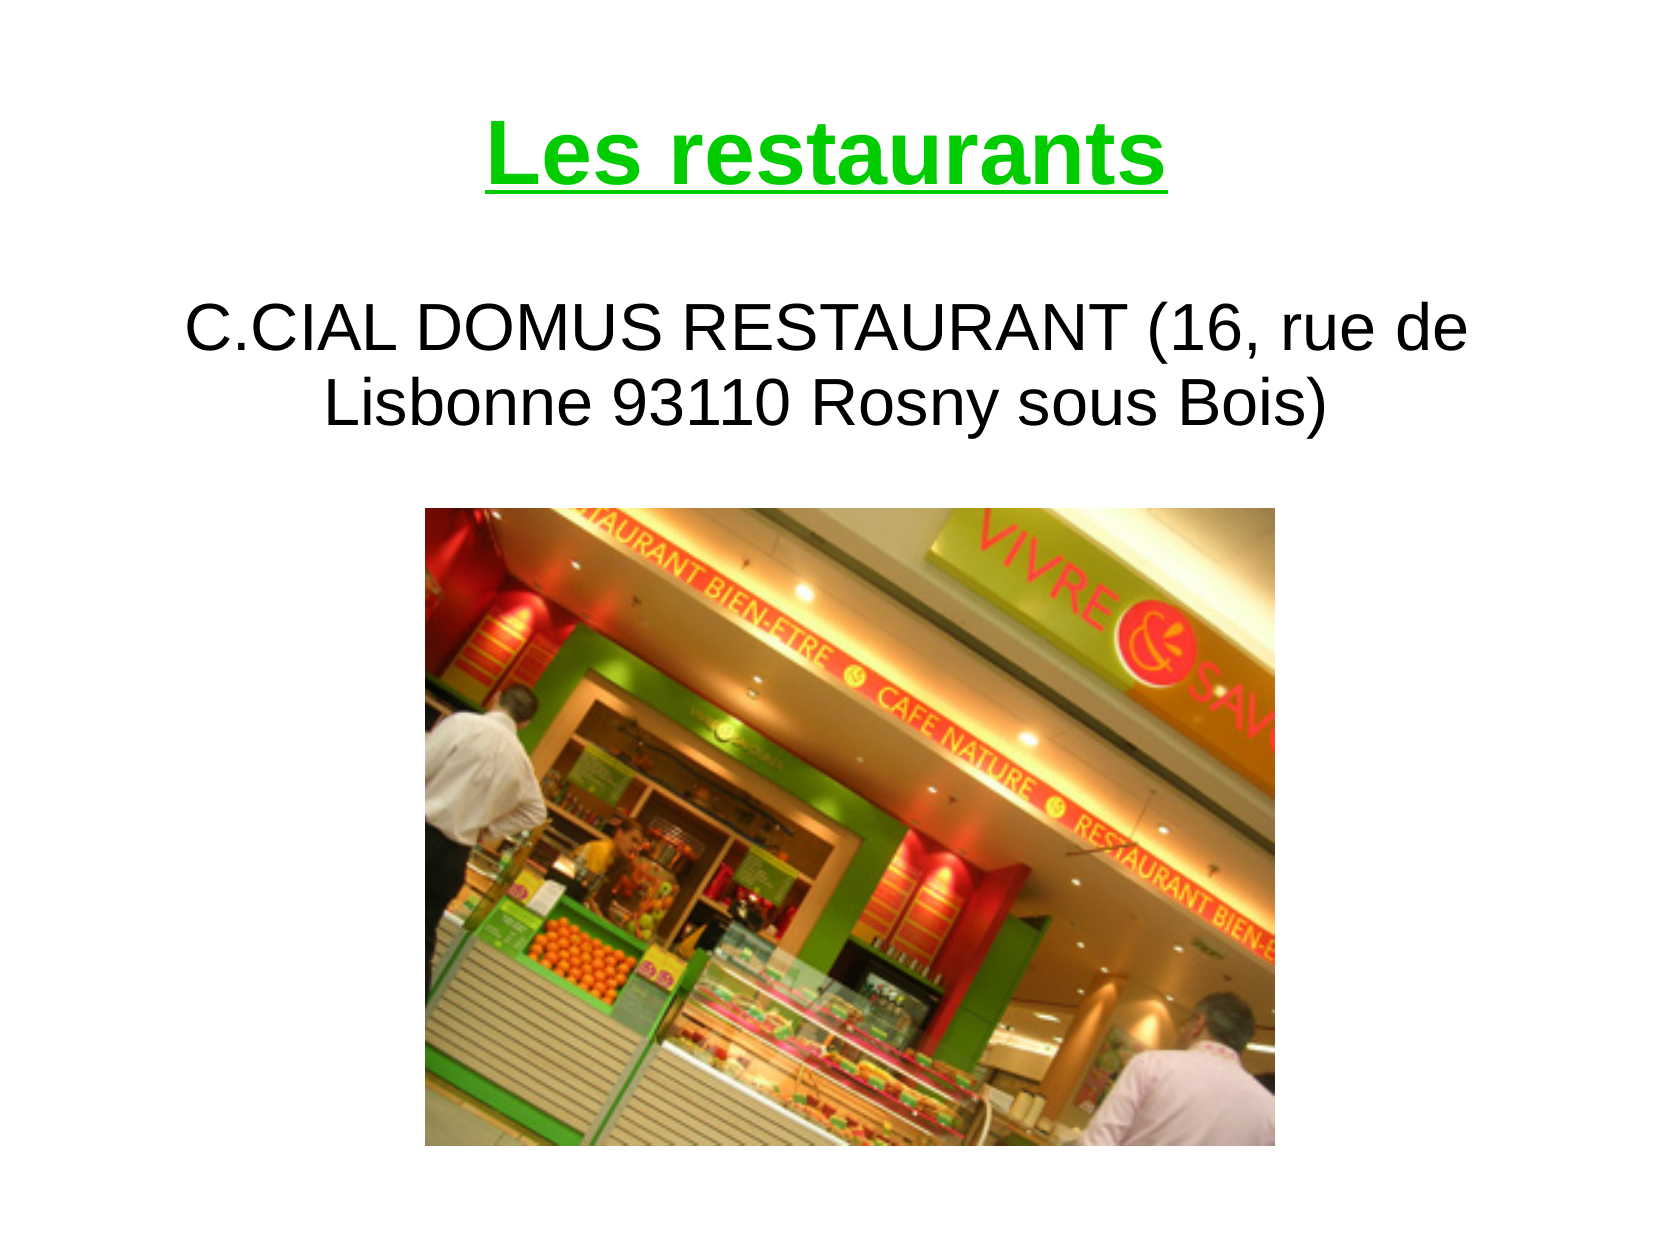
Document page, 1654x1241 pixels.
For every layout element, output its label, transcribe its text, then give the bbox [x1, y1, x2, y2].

list C.CIAL DOMUS RESTAURANT (16, rue de Lisbonne 93110 Rosny sous Bois) [82, 290, 1571, 1010]
picture [425, 508, 1275, 1146]
title Les restaurants [82, 49, 1571, 257]
